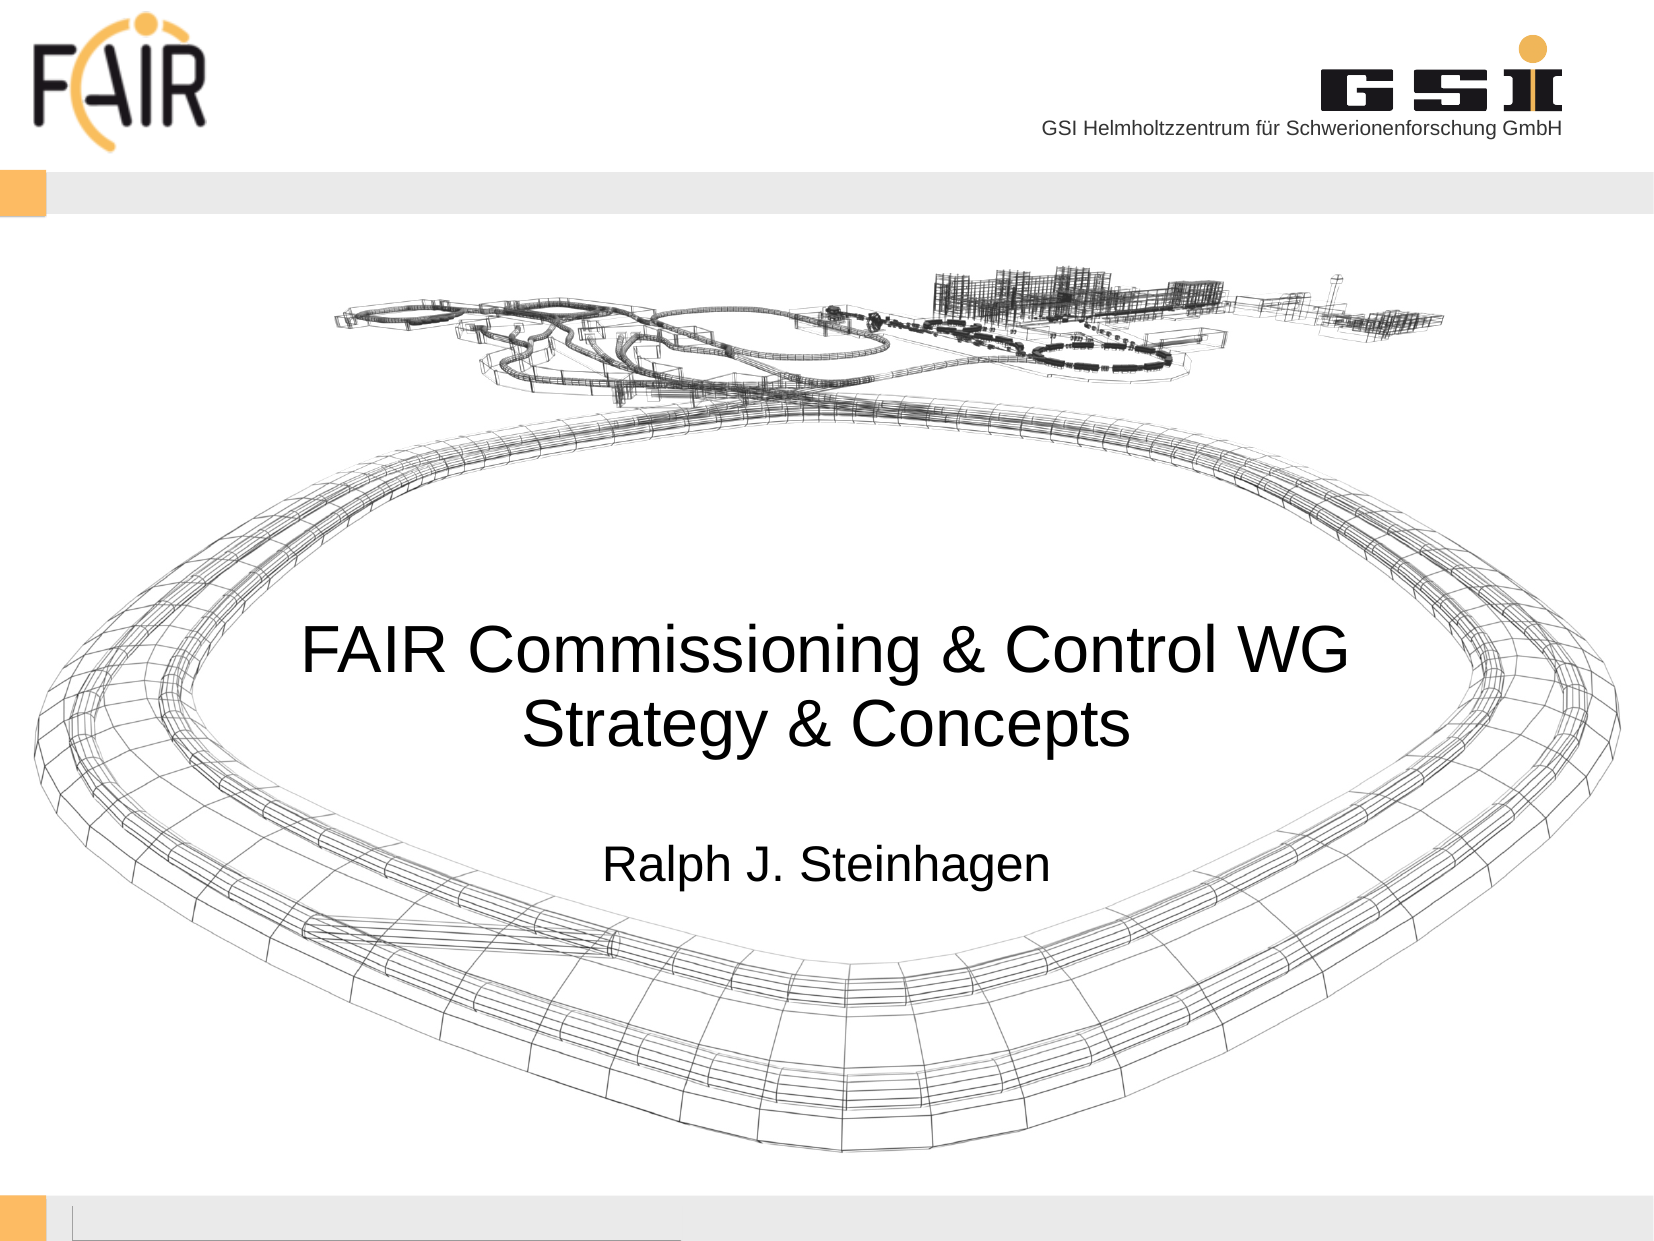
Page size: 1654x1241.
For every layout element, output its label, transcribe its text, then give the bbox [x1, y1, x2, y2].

subtitle FAIR Commissioning & Control WG Strategy & Concepts Ralph J. Steinhagen [82, 268, 1571, 1160]
picture [1319, 32, 1564, 114]
picture [19, 256, 1635, 1171]
picture [33, 10, 207, 155]
